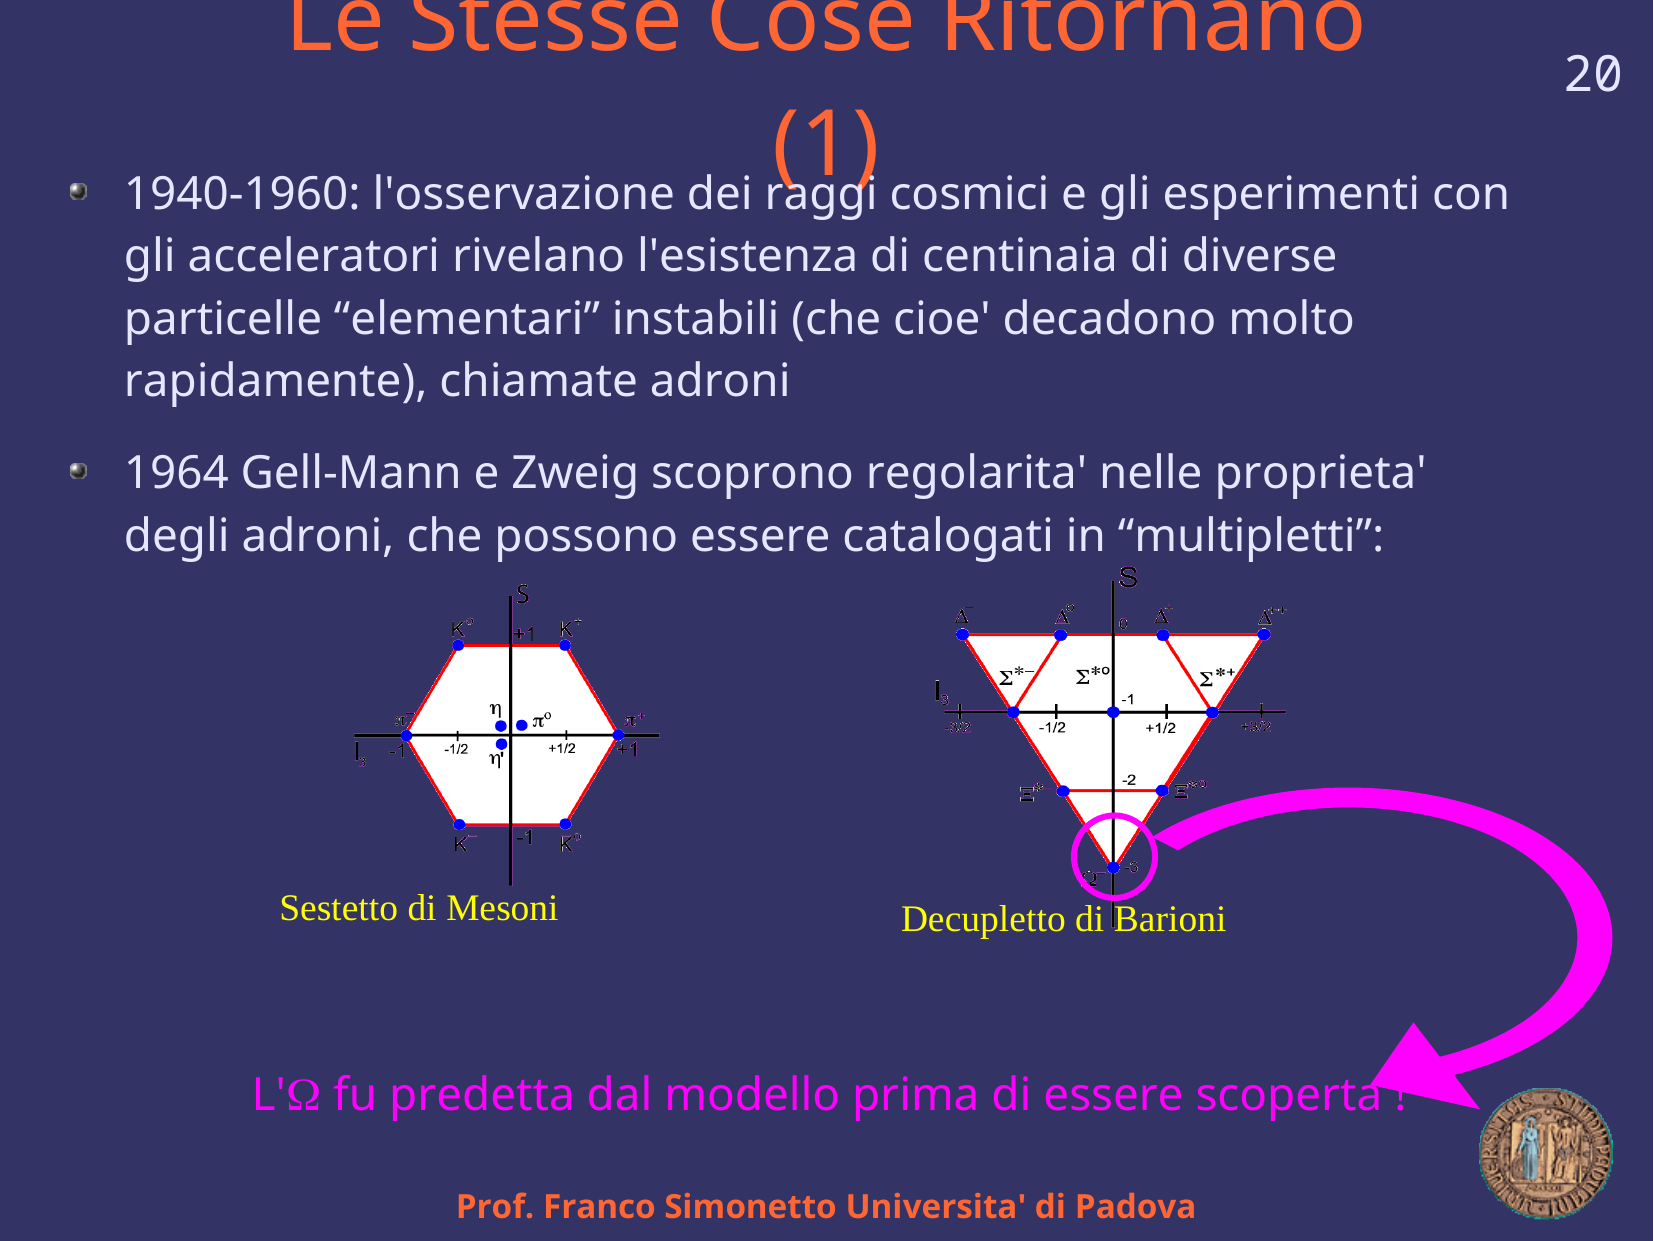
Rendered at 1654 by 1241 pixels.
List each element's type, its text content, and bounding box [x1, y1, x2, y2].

picture [1145, 813, 1287, 890]
text_box [1152, 787, 1613, 1110]
picture [932, 561, 1287, 890]
text_box Decupletto di Barioni [886, 890, 1389, 948]
picture [353, 580, 660, 879]
text_box L'W fu predetta dal modello prima di essere scoperta ! [236, 1053, 1428, 1133]
text_box Sestetto di Mesoni [264, 879, 722, 936]
picture [1078, 819, 1151, 890]
title Le Stesse Cose Ritornano (1) [242, 8, 1411, 147]
picture [1479, 1087, 1613, 1221]
list 1940-1960: l'osservazione dei raggi cosmici e gli esperimenti con gli acceleratori rivelano l'esistenza di centinaia di diverse particelle “elementari” instabili (che cioe' decadono molto rapidamente), chiamate adroni 1964 Gell-Mann e Zweig scoprono regolarita' nelle proprieta' degli adroni, che possono essere catalogati in “multipletti”: [53, 160, 1541, 573]
